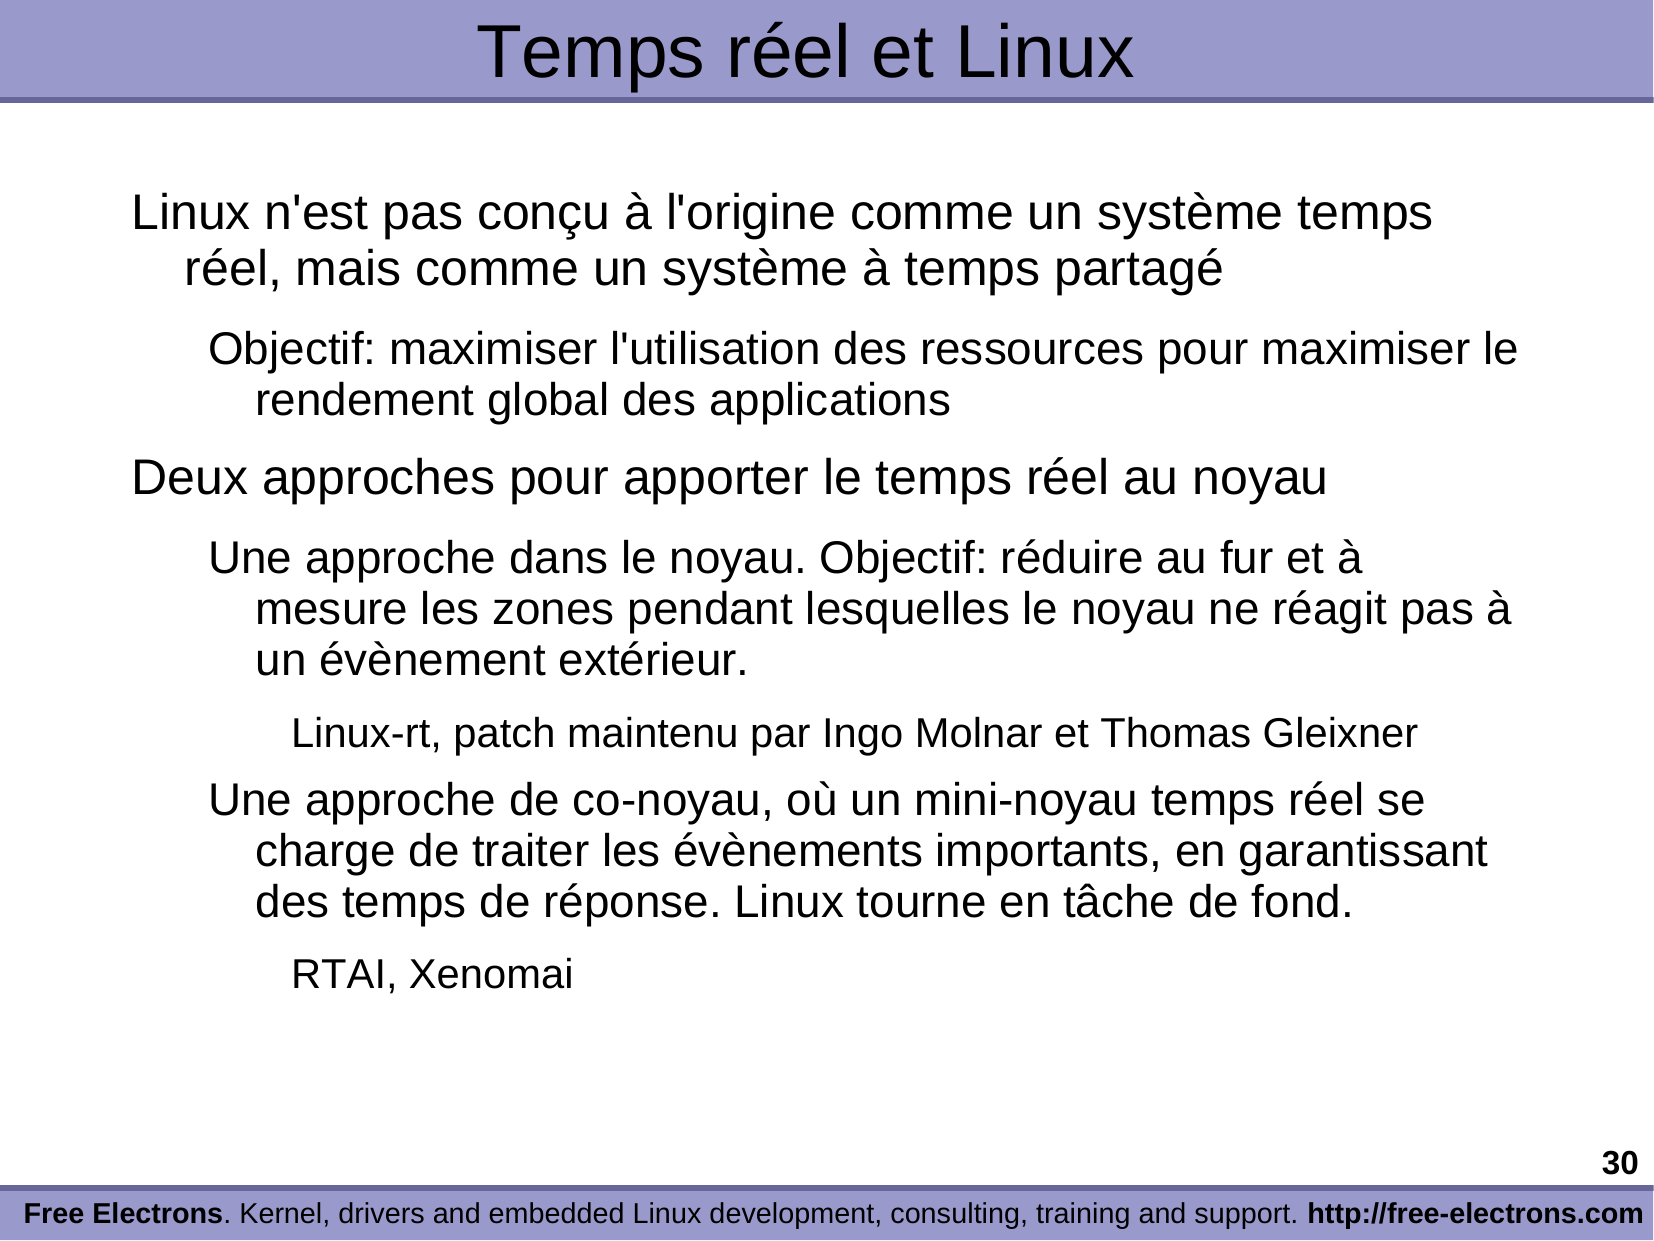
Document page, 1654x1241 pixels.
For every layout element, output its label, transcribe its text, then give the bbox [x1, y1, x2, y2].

title Temps réel et Linux [60, 4, 1551, 98]
list Linux n'est pas conçu à l'origine comme un système temps réel, mais comme un système à temps partagé Objectif: maximiser l'utilisation des ressources pour maximiser le rendement global des applications Deux approches pour apporter le temps réel au noyau Une approche dans le noyau. Objectif: réduire au fur et à mesure les zones pendant lesquelles le noyau ne réagit pas à un évènement extérieur. Linux-rt, patch maintenu par Ingo Molnar et Thomas Gleixner Une approche de co-noyau, où un mini-noyau temps réel se charge de traiter les évènements importants, en garantissant des temps de réponse. Linux tourne en tâche de fond. RTAI, Xenomai [113, 184, 1526, 1074]
